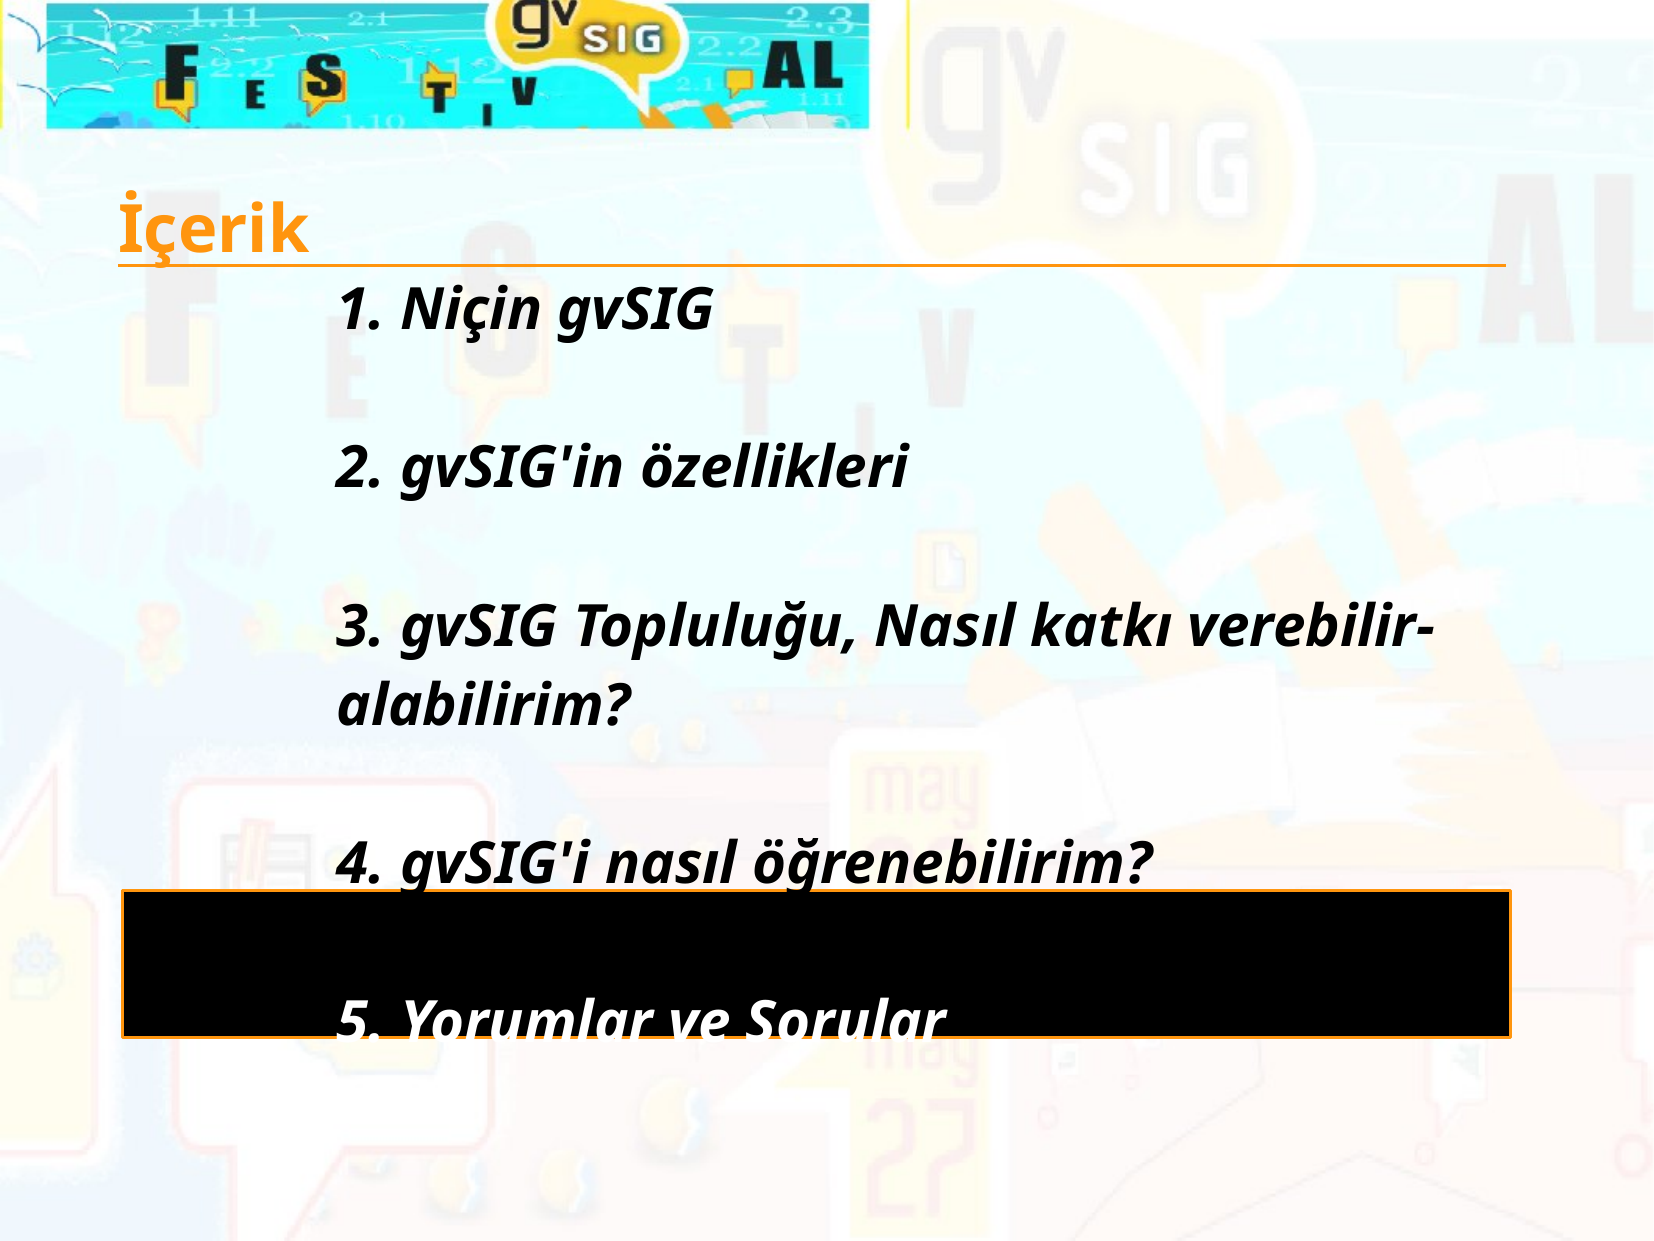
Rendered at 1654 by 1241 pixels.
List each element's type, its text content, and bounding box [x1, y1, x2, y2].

text_box [122, 890, 356, 1038]
text_box [415, 1002, 427, 1016]
text_box [881, 890, 1511, 1038]
text_box [898, 1017, 910, 1036]
text_box [710, 1016, 721, 1024]
title 1. Niçin gvSIG 2. gvSIG'in özellikleri 3. gvSIG Topluluğu, Nasıl katkı verebilir-alabilirim? 4. gvSIG'i nasıl öğrenebilirim? 5. Yorumlar ve Sorular [336, 324, 1447, 1002]
text_box [605, 1017, 617, 1036]
text_box [787, 1017, 799, 1036]
picture [0, 0, 1654, 1241]
text_box [552, 1017, 565, 1038]
text_box [418, 1002, 585, 1038]
title İçerik [118, 177, 1607, 276]
text_box [350, 1002, 412, 1038]
text_box [760, 1002, 879, 1038]
text_box [441, 1017, 453, 1036]
text_box [535, 1017, 547, 1038]
text_box [587, 1002, 763, 1038]
